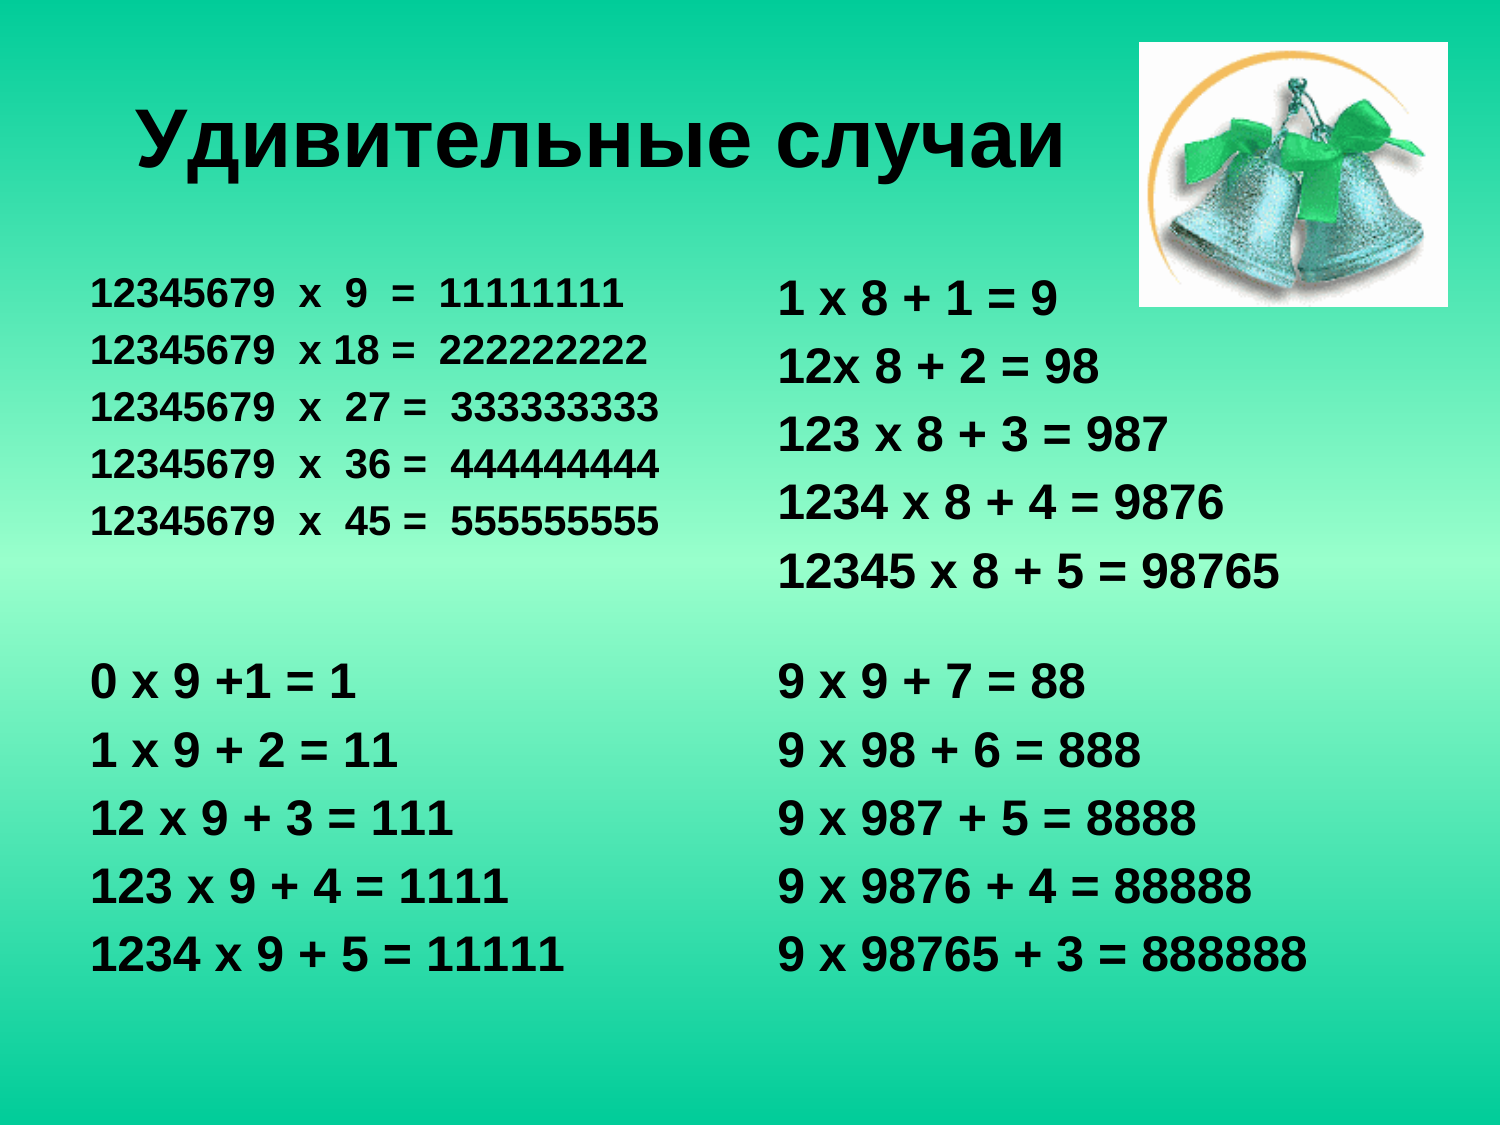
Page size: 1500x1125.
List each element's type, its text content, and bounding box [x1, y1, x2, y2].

list 0 х 9 +1 = 1 1 х 9 + 2 = 11 12 х 9 + 3 = 111 123 х 9 + 4 = 1111 1234 х 9 + 5 = 11111 [75, 646, 738, 1012]
list 9 х 9 + 7 = 88 9 х 98 + 6 = 888 9 х 987 + 5 = 8888 9 х 9876 + 4 = 88888 9 х 98765 + 3 = 888888 [762, 646, 1426, 1012]
list 12345679 х 9 = 11111111 12345679 х 18 = 222222222 12345679 х 27 = 333333333 12345679 х 36 = 444444444 12345679 х 45 = 555555555 [75, 262, 738, 622]
picture [1139, 42, 1448, 307]
title Удивительные случаи [74, 45, 1129, 233]
list 1 х 8 + 1 = 9 12х 8 + 2 = 98 123 х 8 + 3 = 987 1234 х 8 + 4 = 9876 12345 х 8 + 5 = 98765 [762, 262, 1426, 628]
